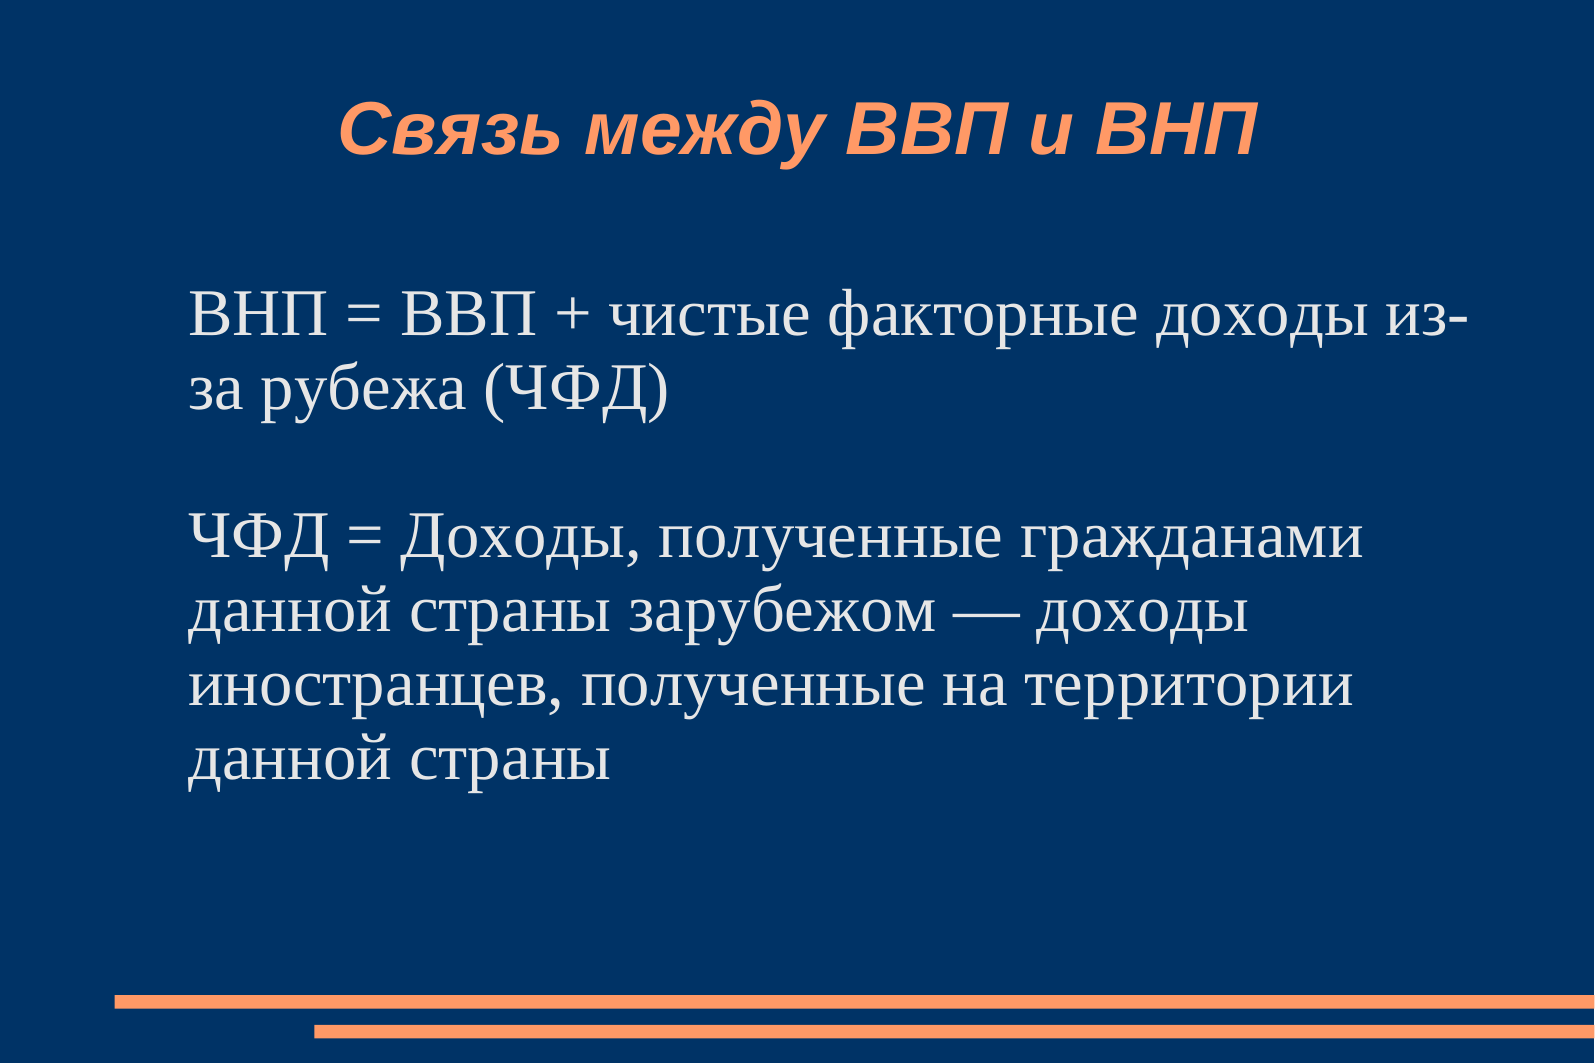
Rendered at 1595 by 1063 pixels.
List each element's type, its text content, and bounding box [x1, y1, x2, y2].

title Связь между ВВП и ВНП [117, 47, 1479, 210]
list ВНП = ВВП + чистые факторные доходы из-за рубежа (ЧФД) ЧФД = Доходы, полученные гражданами данной страны зарубежом — доходы иностранцев, полученные на территории данной страны [117, 276, 1505, 956]
